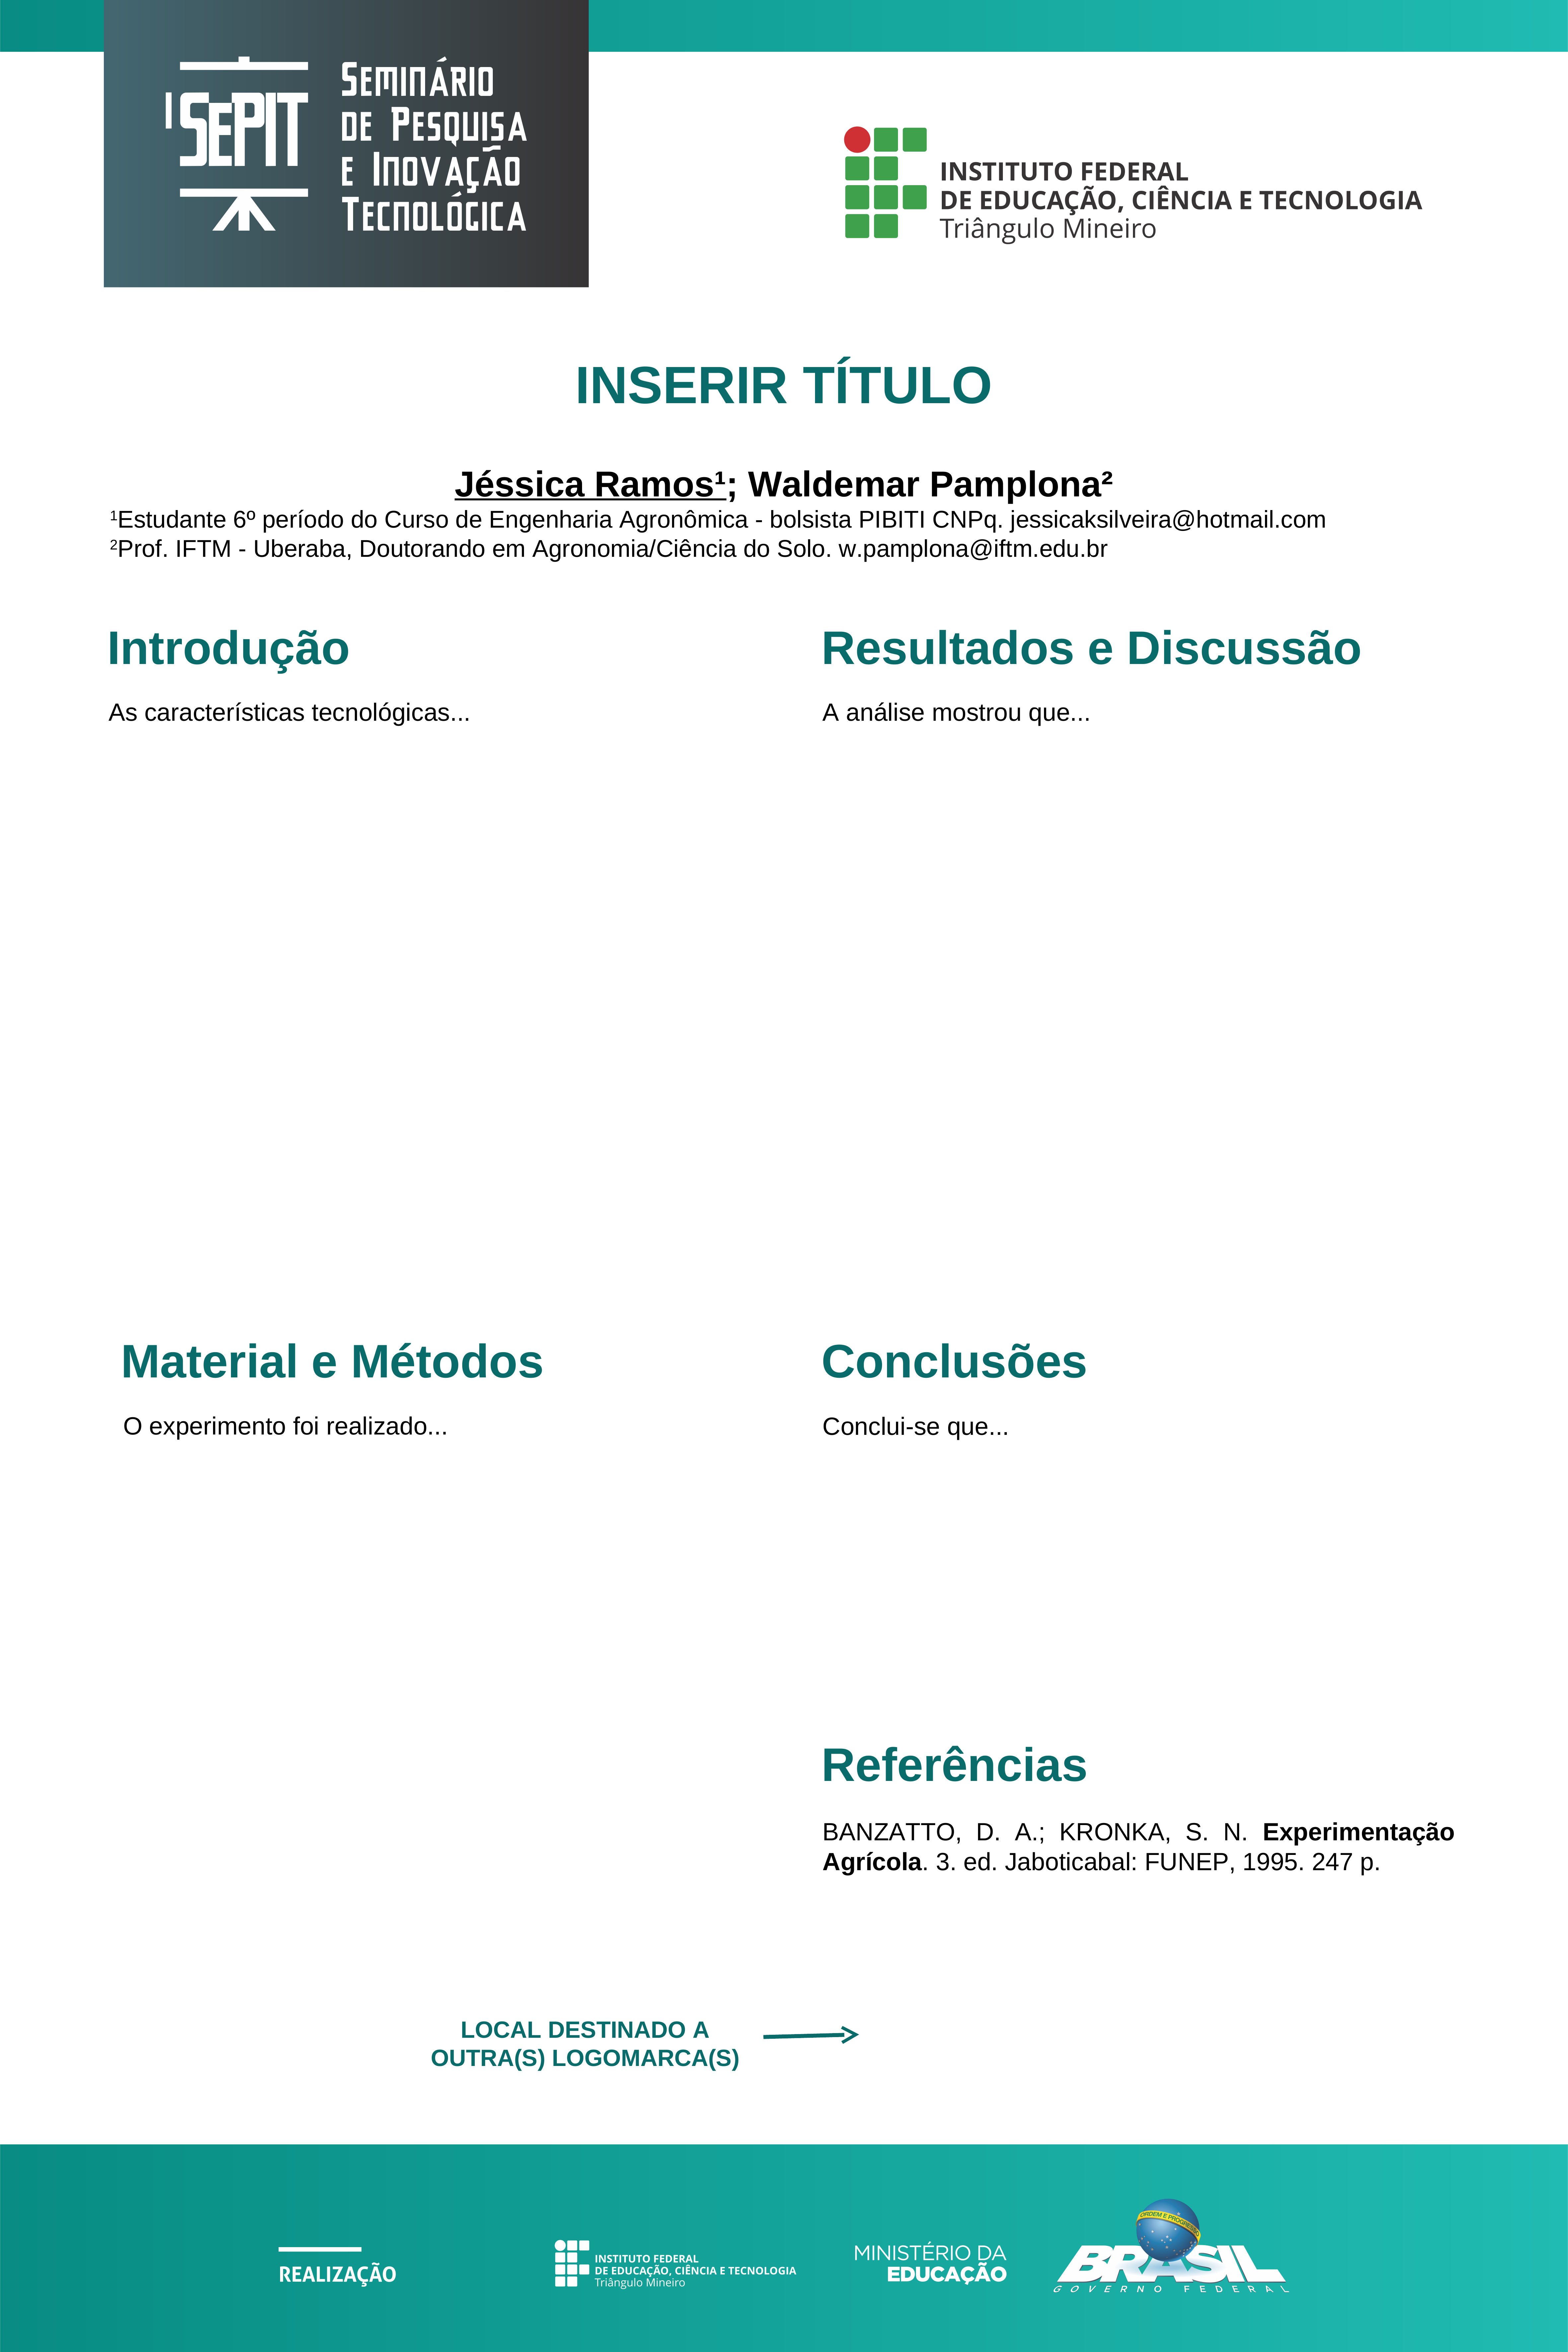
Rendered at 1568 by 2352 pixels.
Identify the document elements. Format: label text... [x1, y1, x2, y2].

text_box Resultados e Discussão [798, 605, 1386, 685]
text_box Jéssica Ramos¹; Waldemar Pamplona² 1Estudante 6º período do Curso de Engenharia Agronômica - bolsista PIBITI CNPq. jessicaksilveira@hotmail.com 2Prof. IFTM - Uberaba, Doutorando em Agronomia/Ciência do Solo. w.pamplona@iftm.edu.br [86, 449, 1482, 574]
text_box INSERIR TÍTULO [0, 339, 1568, 426]
text_box BANZATTO, D. A.; KRONKA, S. N. Experimentação Agrícola. 3. ed. Jaboticabal: FUNEP, 1995. 247 p. [818, 1813, 1460, 1878]
text_box Referências [798, 1722, 1197, 1802]
text_box Material e Métodos [97, 1319, 568, 1399]
text_box As características tecnológicas... [104, 693, 746, 728]
text_box Conclusões [798, 1319, 1112, 1399]
text_box A análise mostrou que... [818, 693, 1460, 728]
picture [0, 426, 1568, 2352]
text_box Conclui-se que... [818, 1407, 1460, 1442]
text_box O experimento foi realizado... [118, 1407, 761, 1442]
text_box LOCAL DESTINADO A OUTRA(S) LOGOMARCA(S) [419, 2012, 751, 2074]
picture [0, 0, 1568, 339]
text_box Introdução [84, 605, 374, 685]
